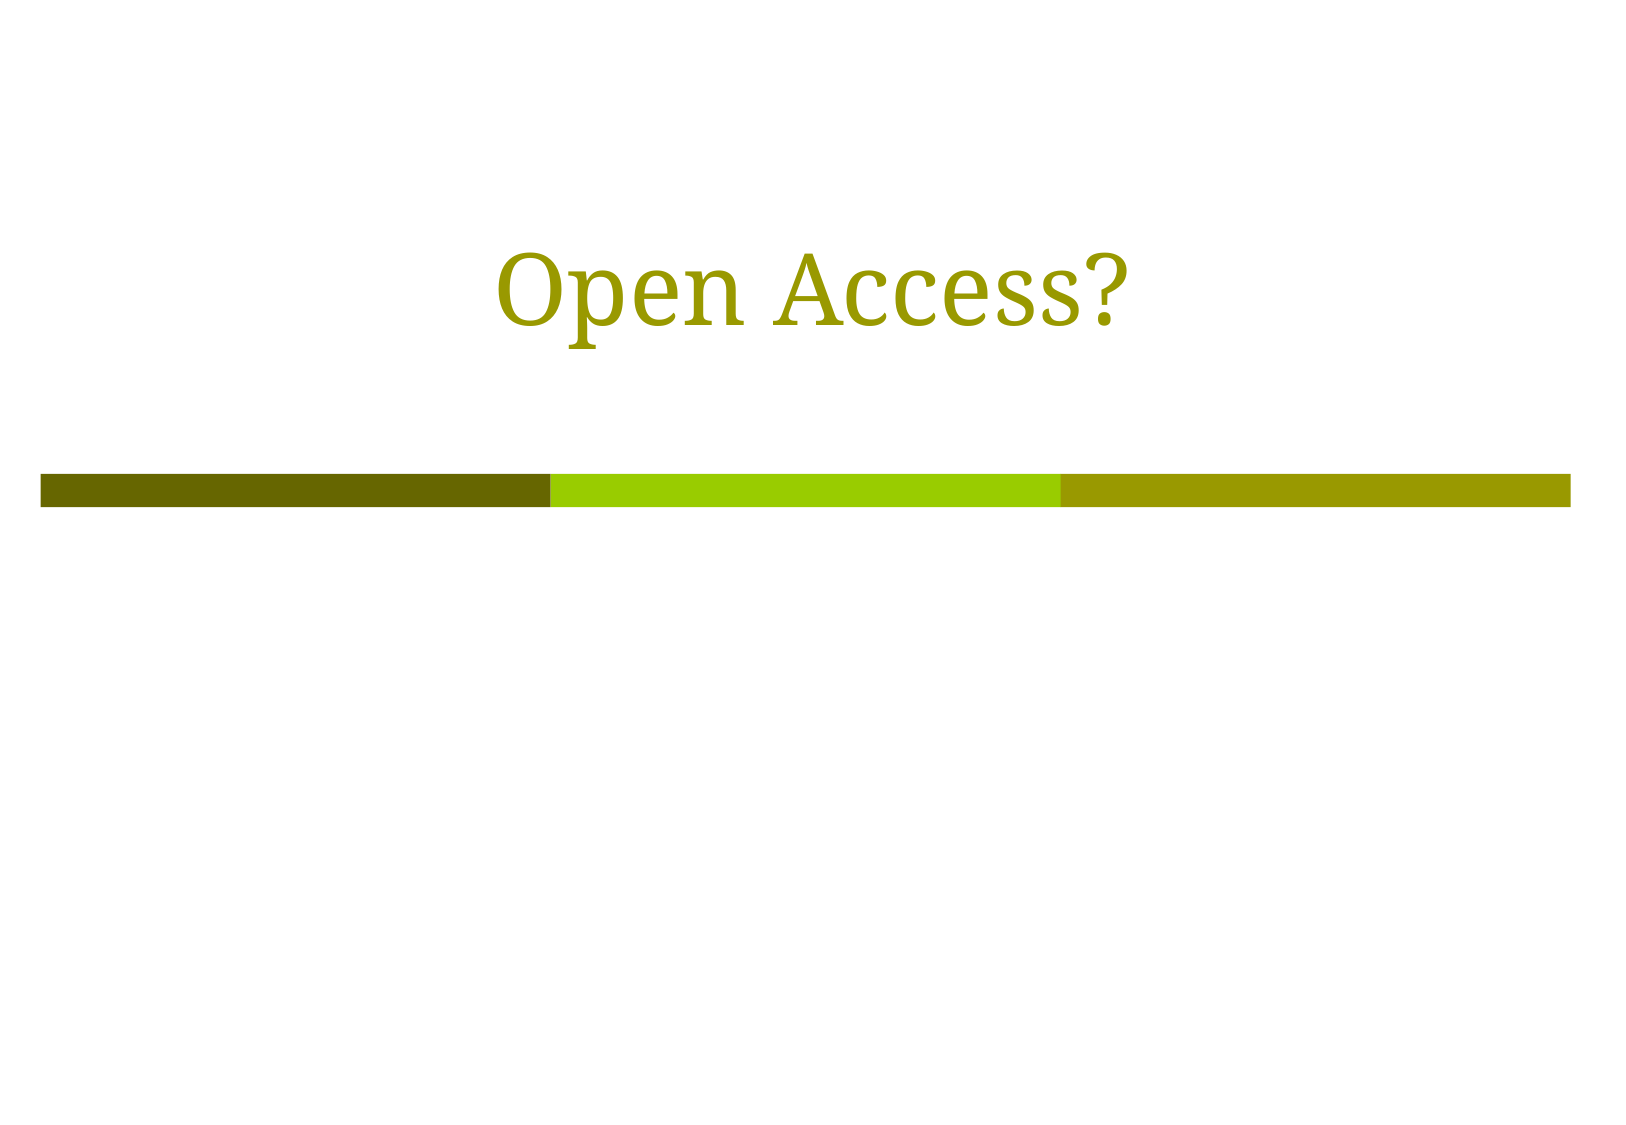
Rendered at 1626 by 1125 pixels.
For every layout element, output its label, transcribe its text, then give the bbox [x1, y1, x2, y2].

title Open Access? [121, 112, 1503, 462]
